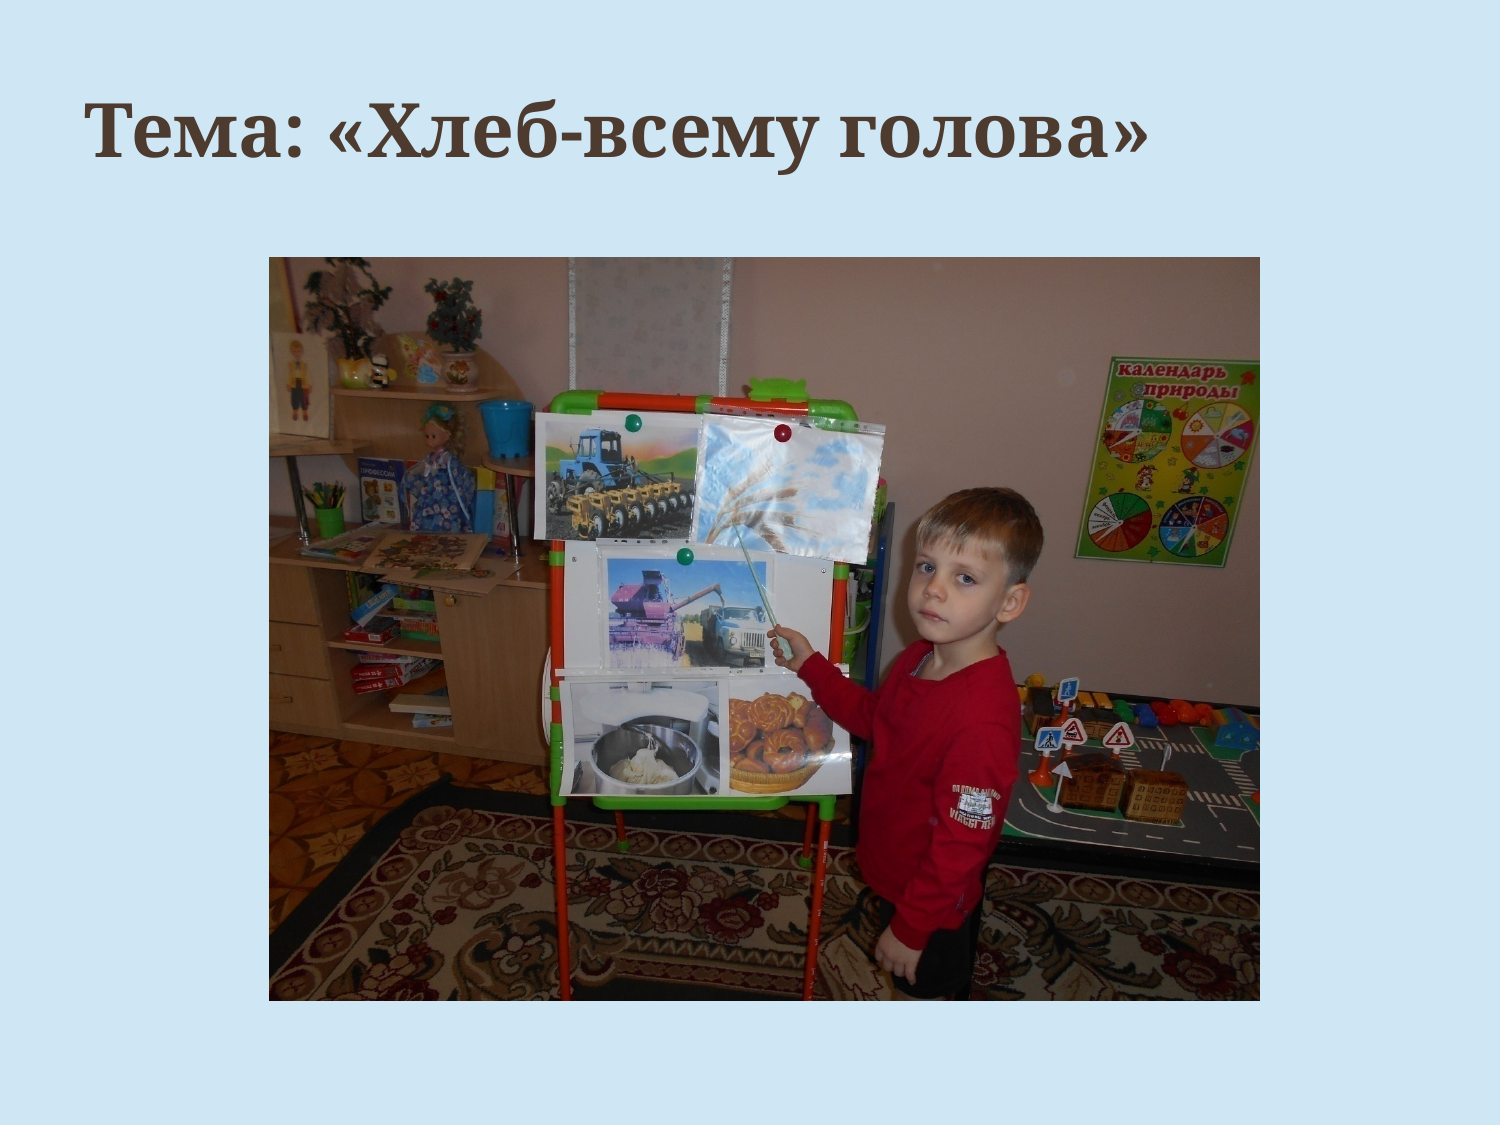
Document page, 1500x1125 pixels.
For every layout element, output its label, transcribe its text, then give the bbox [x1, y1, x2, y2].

picture [269, 257, 1260, 1001]
title Тема: «Хлеб-всему голова» [50, 75, 1475, 213]
